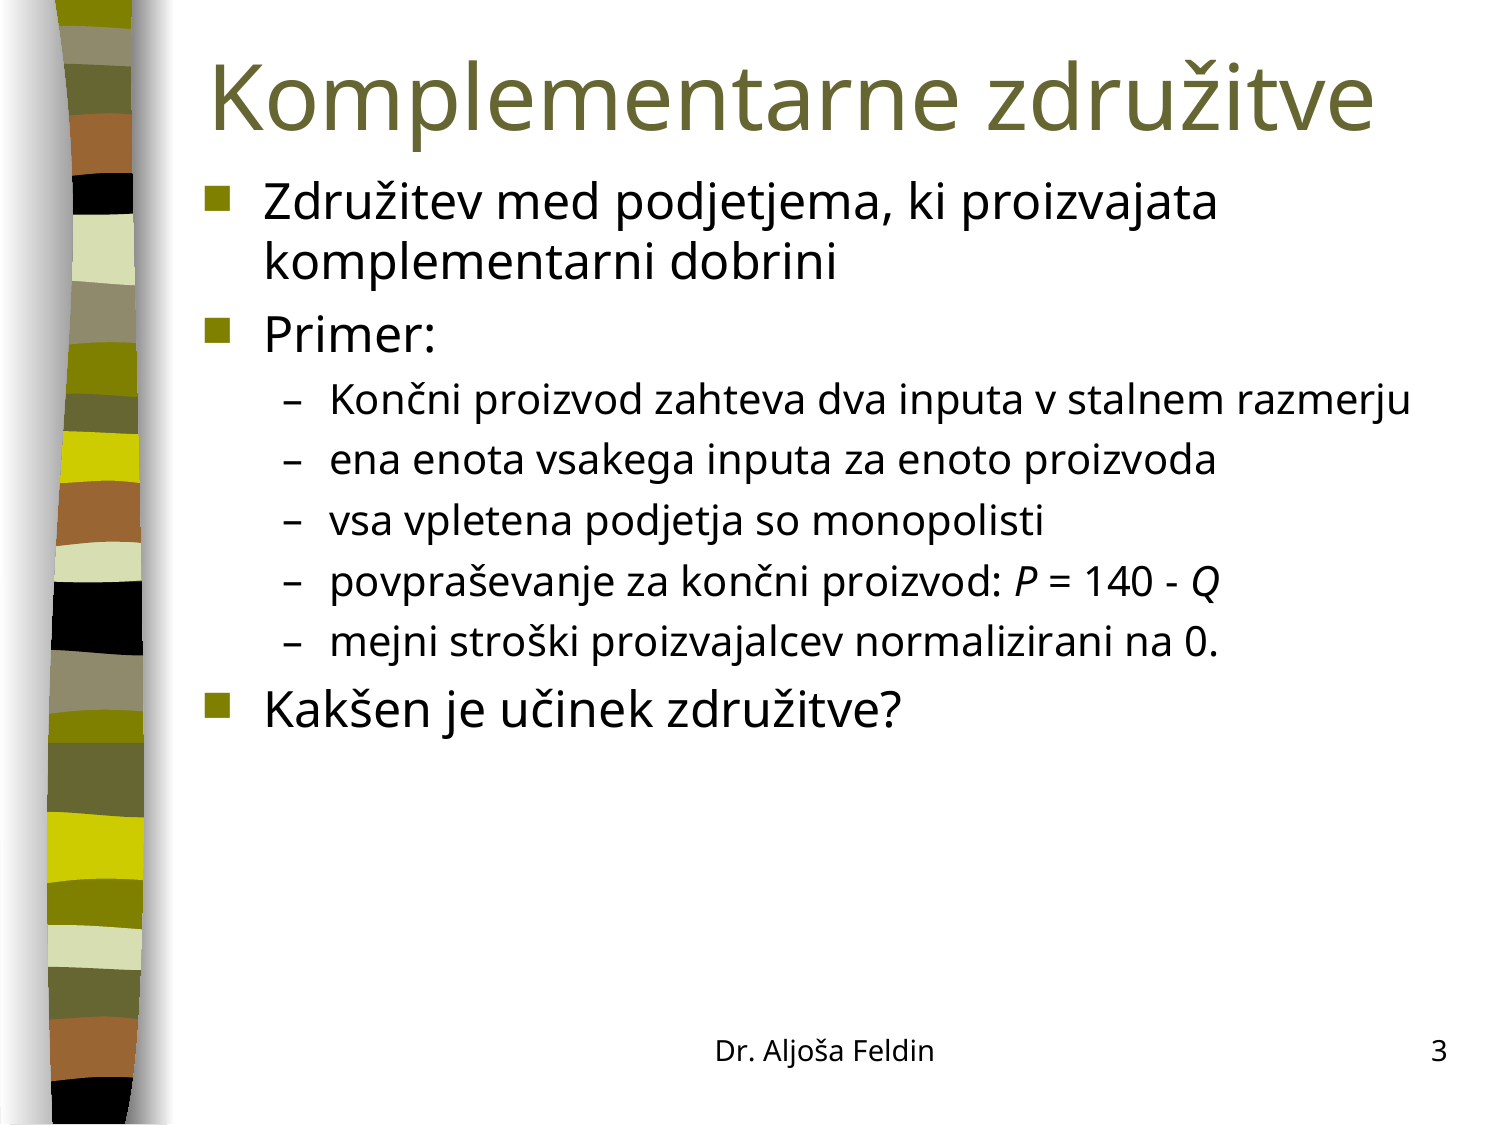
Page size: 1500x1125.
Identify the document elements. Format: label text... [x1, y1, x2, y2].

list Združitev med podjetjema, ki proizvajata komplementarni dobrini Primer: Končni proizvod zahteva dva inputa v stalnem razmerju ena enota vsakega inputa za enoto proizvoda vsa vpletena podjetja so monopolisti povpraševanje za končni proizvod: P = 140 - Q mejni stroški proizvajalcev normalizirani na 0. Kakšen je učinek združitve? [192, 162, 1468, 838]
title Komplementarne združitve [192, 0, 1468, 162]
text_box Dr. Aljoša Feldin [587, 1025, 1063, 1101]
text_box <number> [1149, 1025, 1463, 1101]
